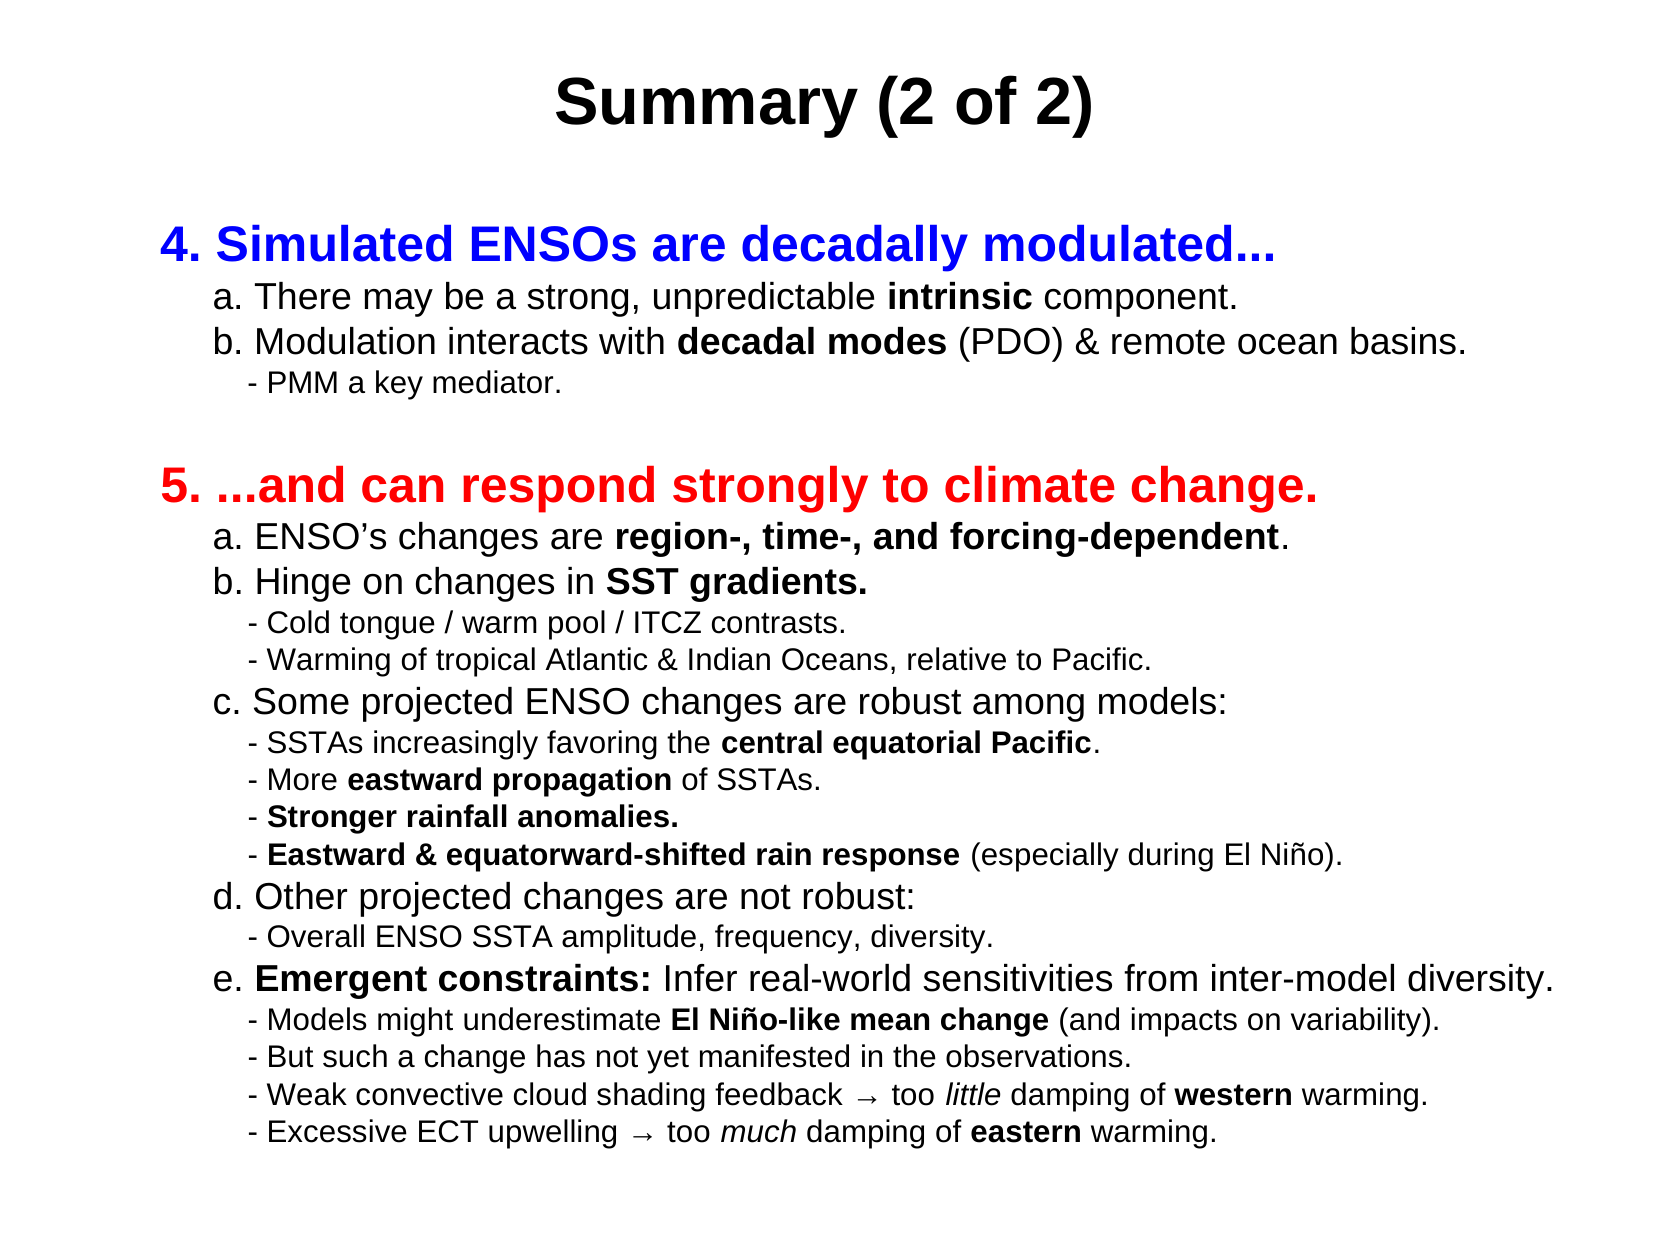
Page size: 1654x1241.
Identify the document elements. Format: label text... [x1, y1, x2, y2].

text_box Summary (2 of 2) [37, 64, 1613, 140]
text_box 5. ...and can respond strongly to climate change. a. ENSO’s changes are region-, time-, and forcing-dependent. b. Hinge on changes in SST gradients. - Cold tongue / warm pool / ITCZ contrasts. - Warming of tropical Atlantic & Indian Oceans, relative to Pacific. c. Some projected ENSO changes are robust among models: - SSTAs increasingly favoring the central equatorial Pacific. - More eastward propagation of SSTAs. - Stronger rainfall anomalies. - Eastward & equatorward-shifted rain response (especially during El Niño). d. Other projected changes are not robust: - Overall ENSO SSTA amplitude, frequency, diversity. e. Emergent constraints: Infer real-world sensitivities from inter-model diversity. - Models might underestimate El Niño-like mean change (and impacts on variability). - But such a change has not yet manifested in the observations. - Weak convective cloud shading feedback → too little damping of western warming. - Excessive ECT upwelling → too much damping of eastern warming. [160, 448, 1592, 1149]
text_box 4. Simulated ENSOs are decadally modulated... a. There may be a strong, unpredictable intrinsic component. b. Modulation interacts with decadal modes (PDO) & remote ocean basins. - PMM a key mediator. [160, 208, 1592, 400]
